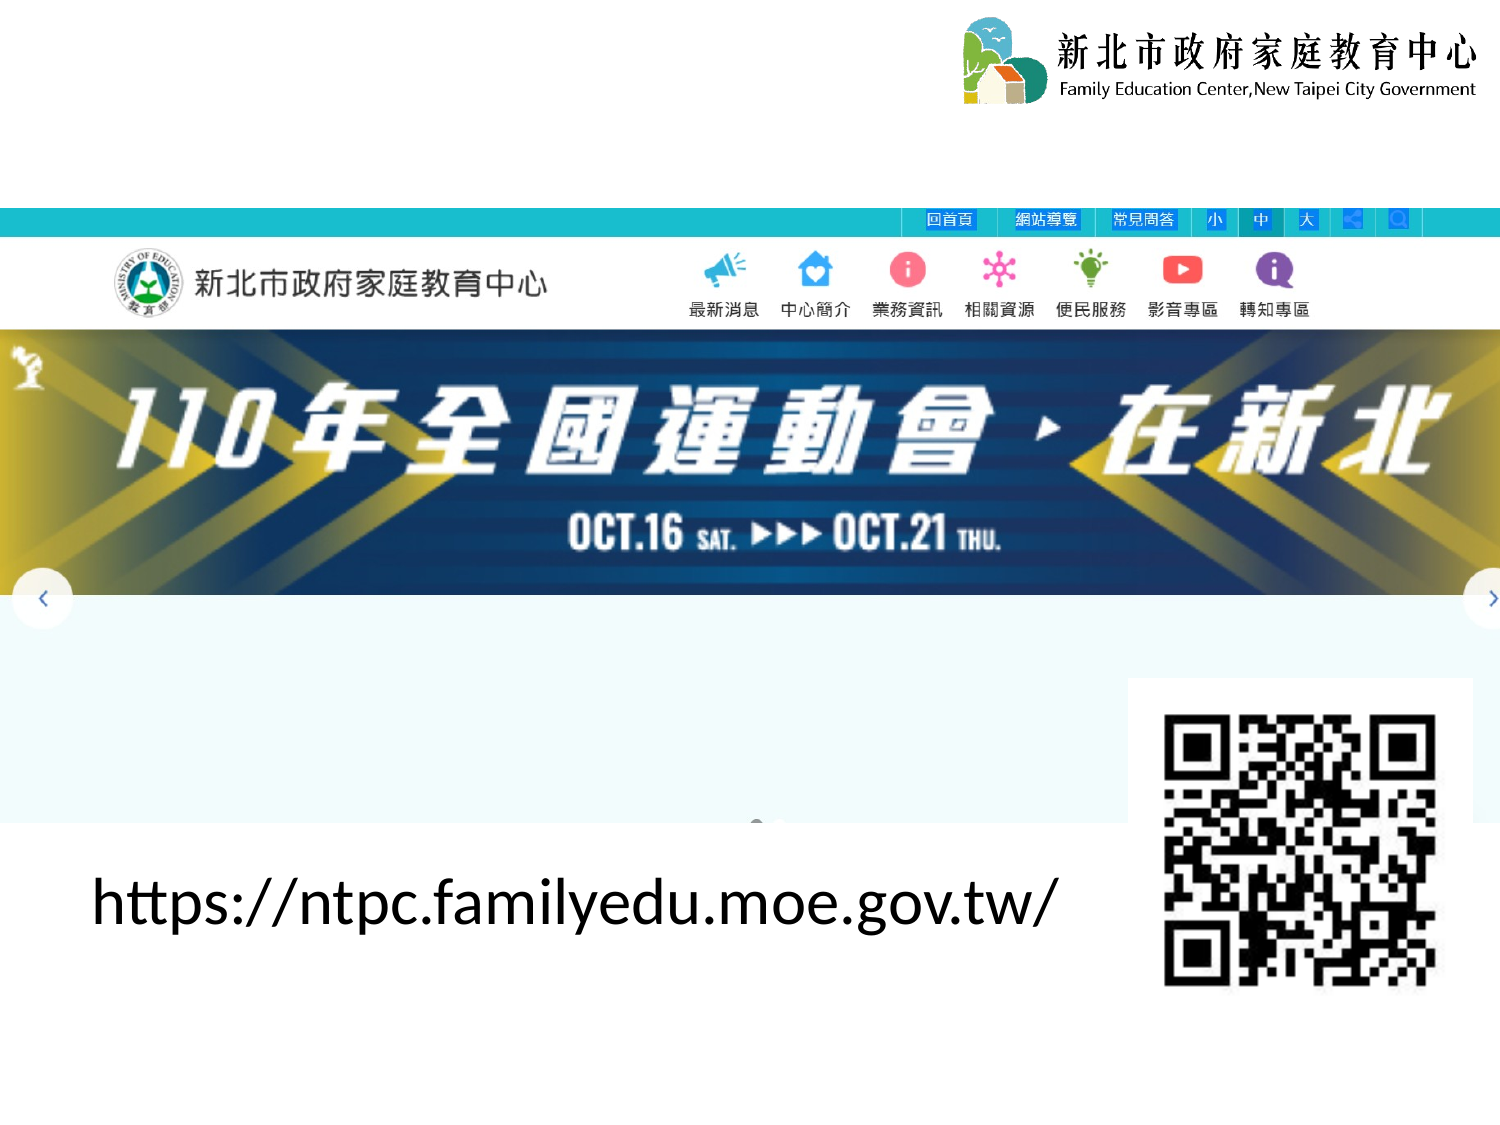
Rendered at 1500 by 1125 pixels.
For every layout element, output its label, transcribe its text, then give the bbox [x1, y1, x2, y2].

picture [1255, 210, 1271, 229]
picture [0, 208, 1500, 1024]
text_box https://ntpc.familyedu.moe.gov.tw/ [77, 851, 1075, 946]
